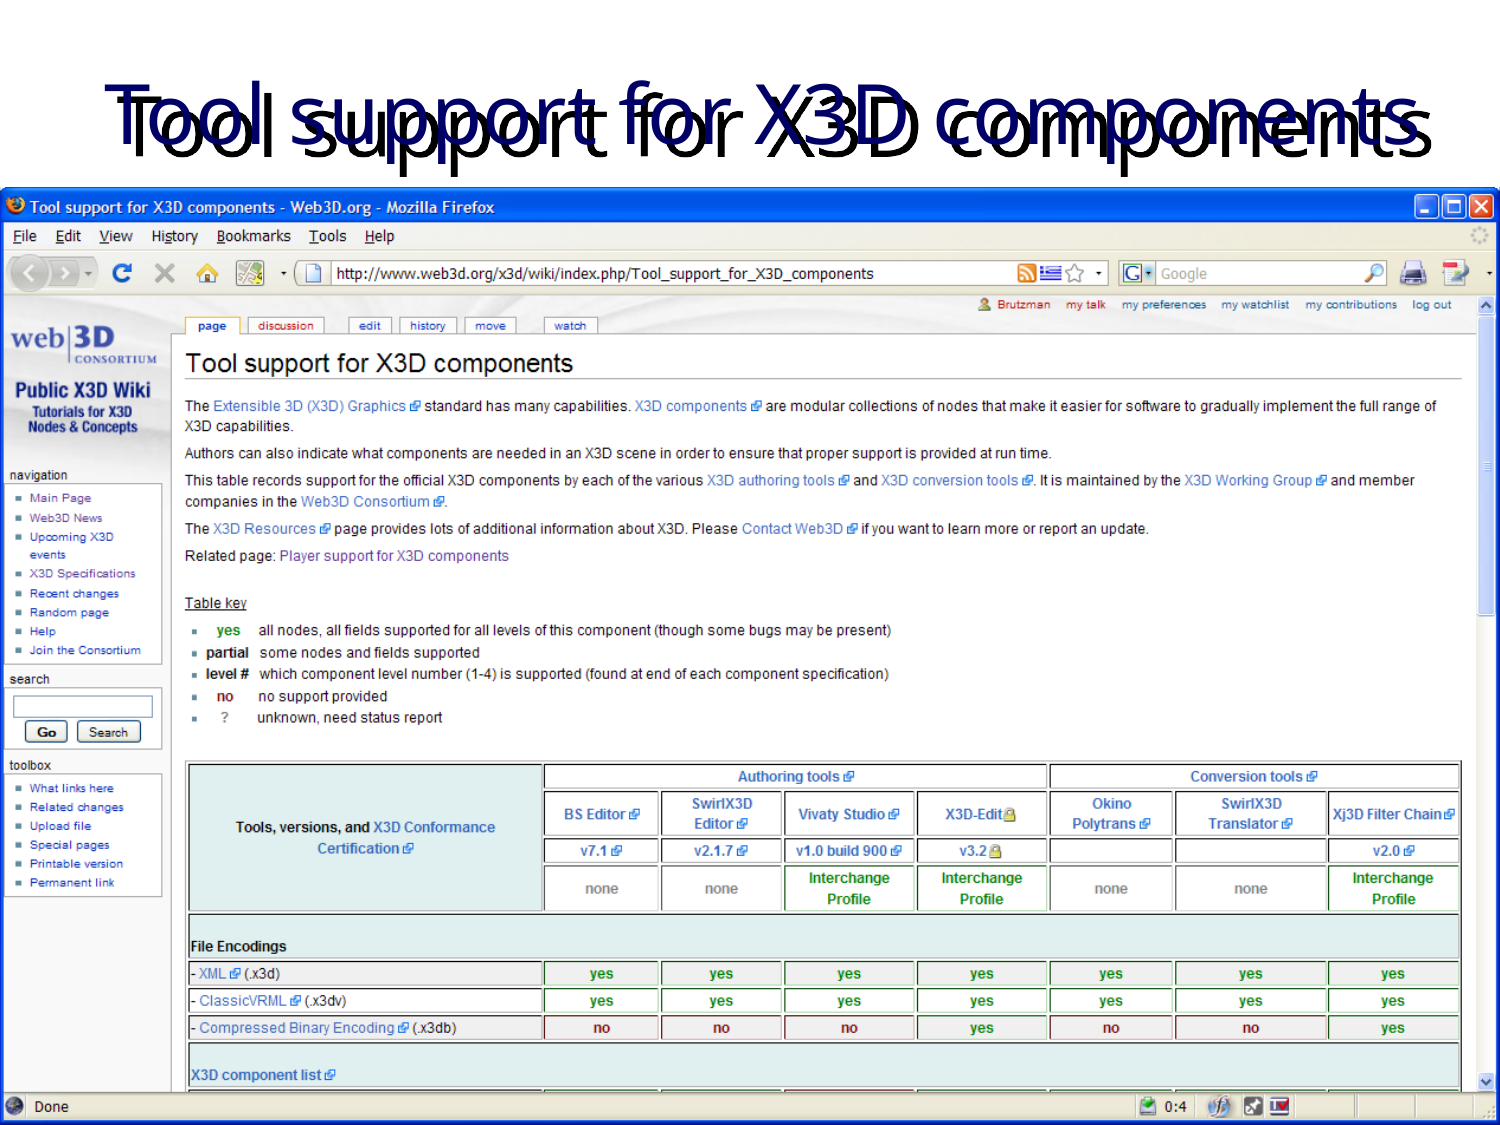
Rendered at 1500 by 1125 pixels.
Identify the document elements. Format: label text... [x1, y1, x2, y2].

title Tool support for X3D components [88, 37, 1439, 187]
picture [0, 187, 1500, 1125]
